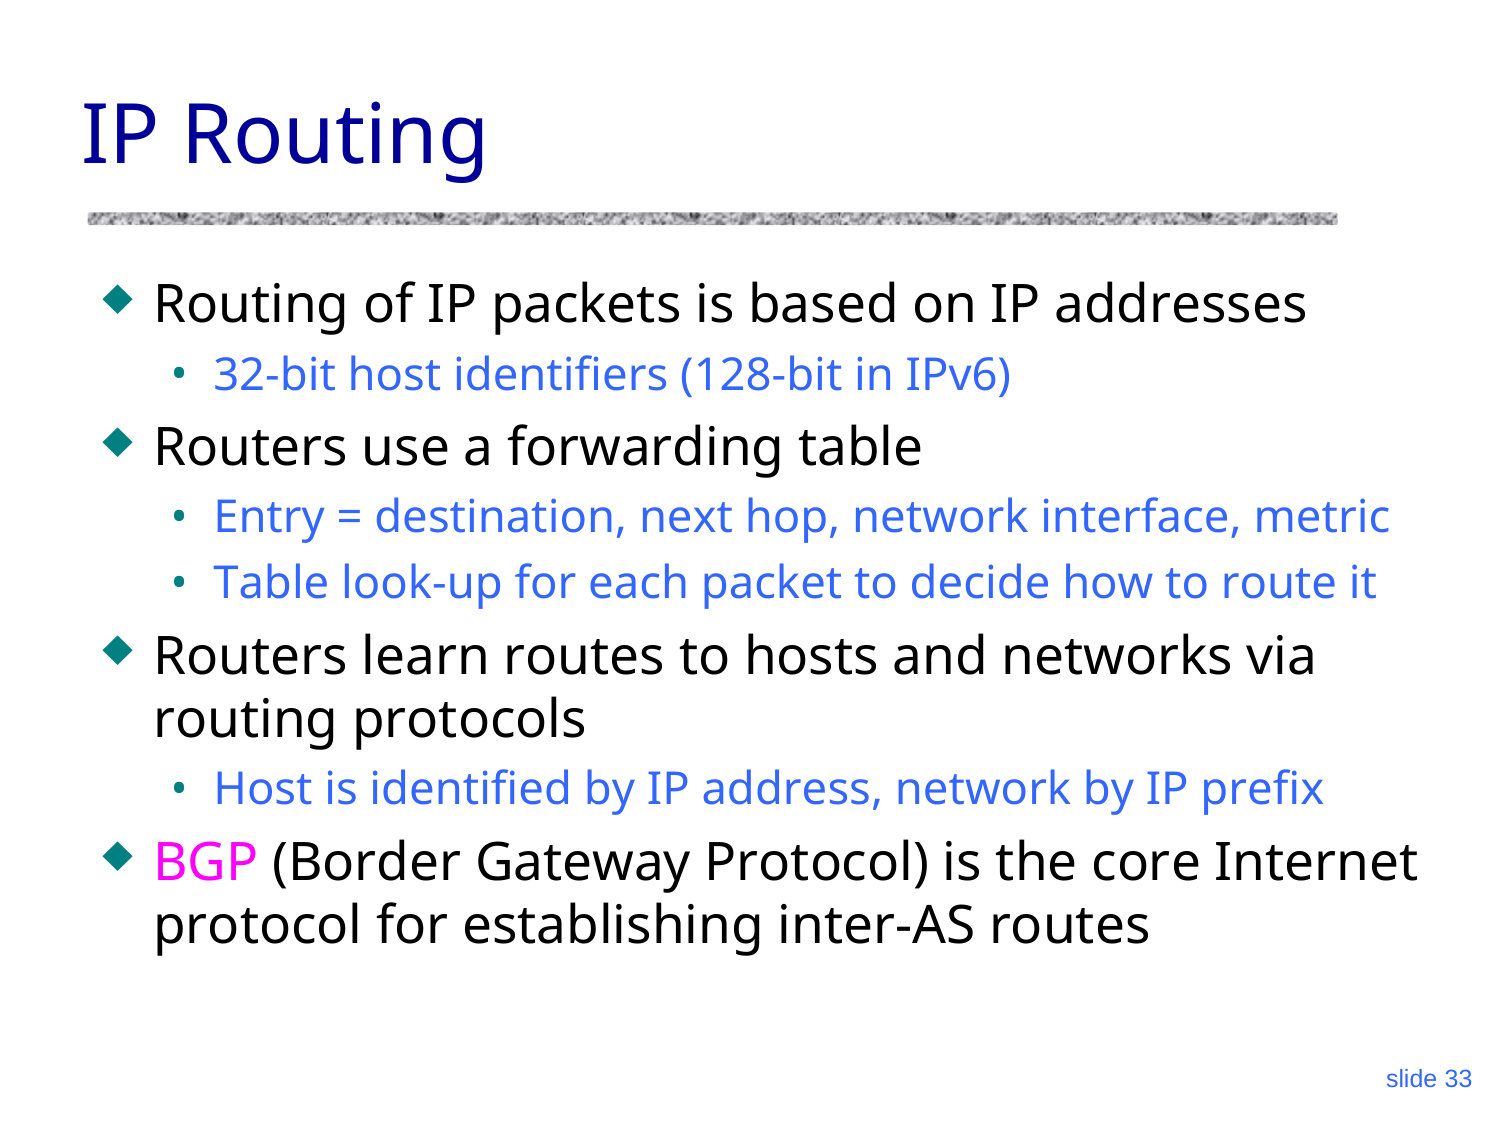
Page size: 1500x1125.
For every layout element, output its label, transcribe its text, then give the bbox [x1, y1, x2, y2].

text_box slide <number> [1174, 1025, 1488, 1101]
picture [87, 212, 1338, 226]
title IP Routing [66, 37, 1375, 188]
list Routing of IP packets is based on IP addresses 32-bit host identifiers (128-bit in IPv6) Routers use a forwarding table Entry = destination, next hop, network interface, metric Table look-up for each packet to decide how to route it Routers learn routes to hosts and networks via routing protocols Host is identified by IP address, network by IP prefix BGP (Border Gateway Protocol) is the core Internet protocol for establishing inter-AS routes [87, 262, 1475, 1075]
